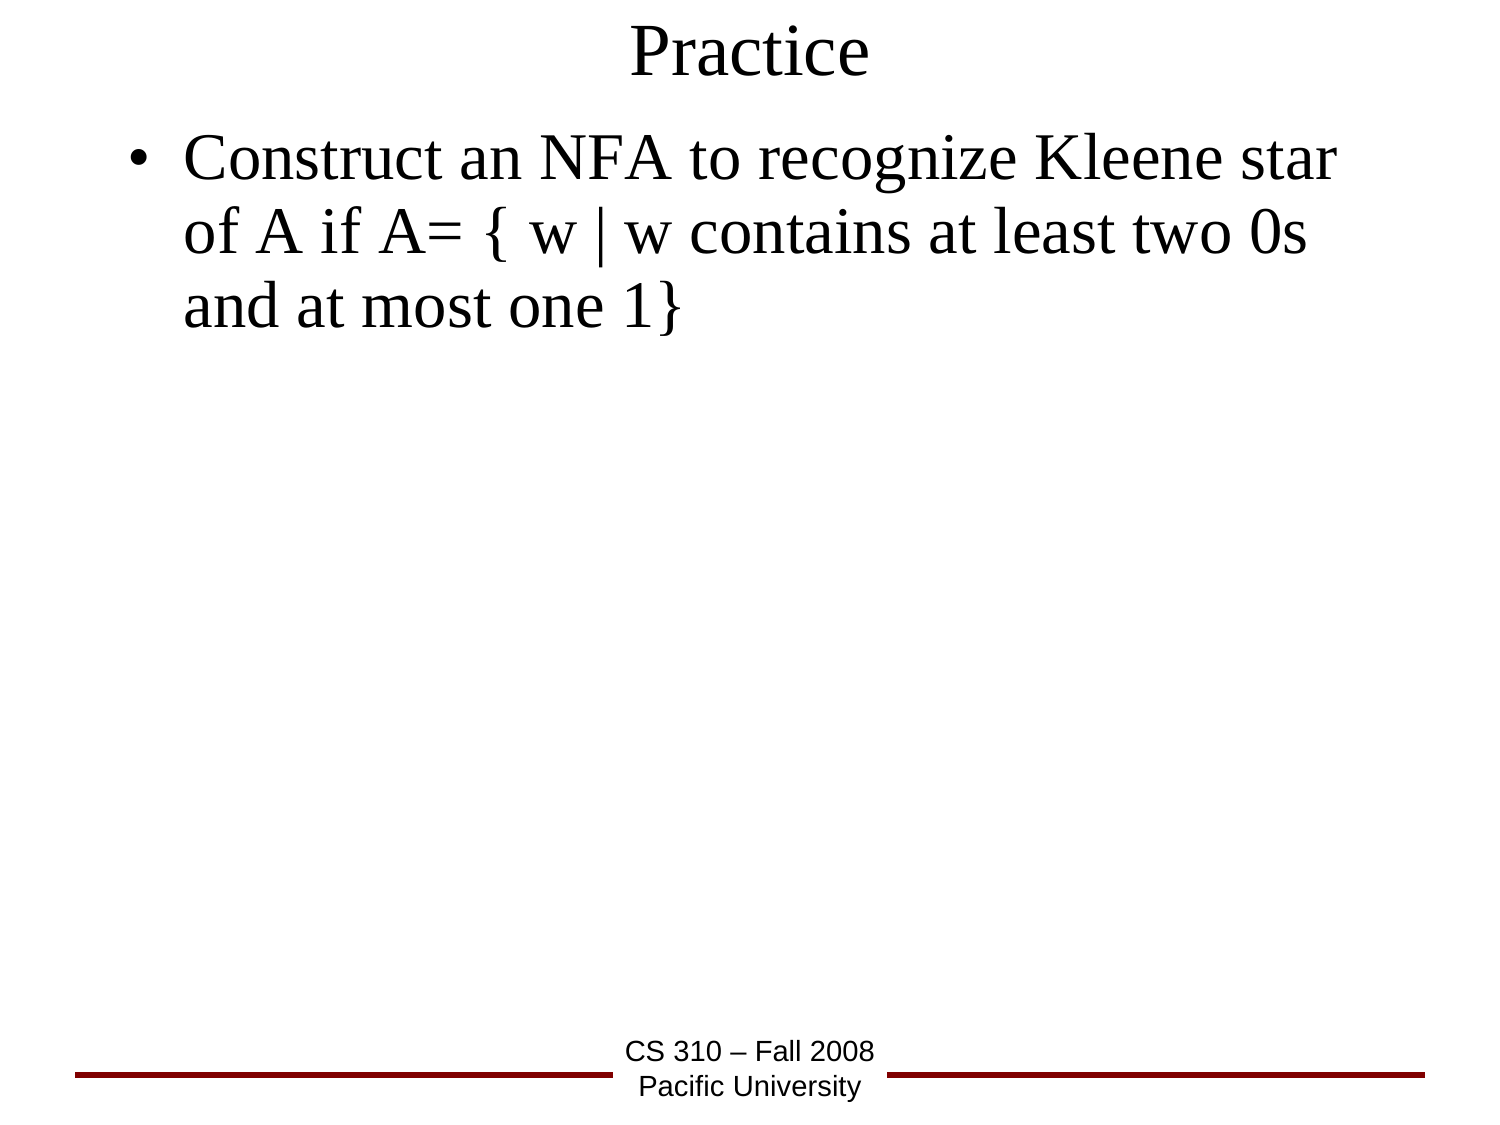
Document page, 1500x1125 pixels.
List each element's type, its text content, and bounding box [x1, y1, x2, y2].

list Construct an NFA to recognize Kleene star of A if A= { w | w contains at least two 0s and at most one 1} [112, 112, 1388, 1001]
title Practice [112, 0, 1388, 103]
